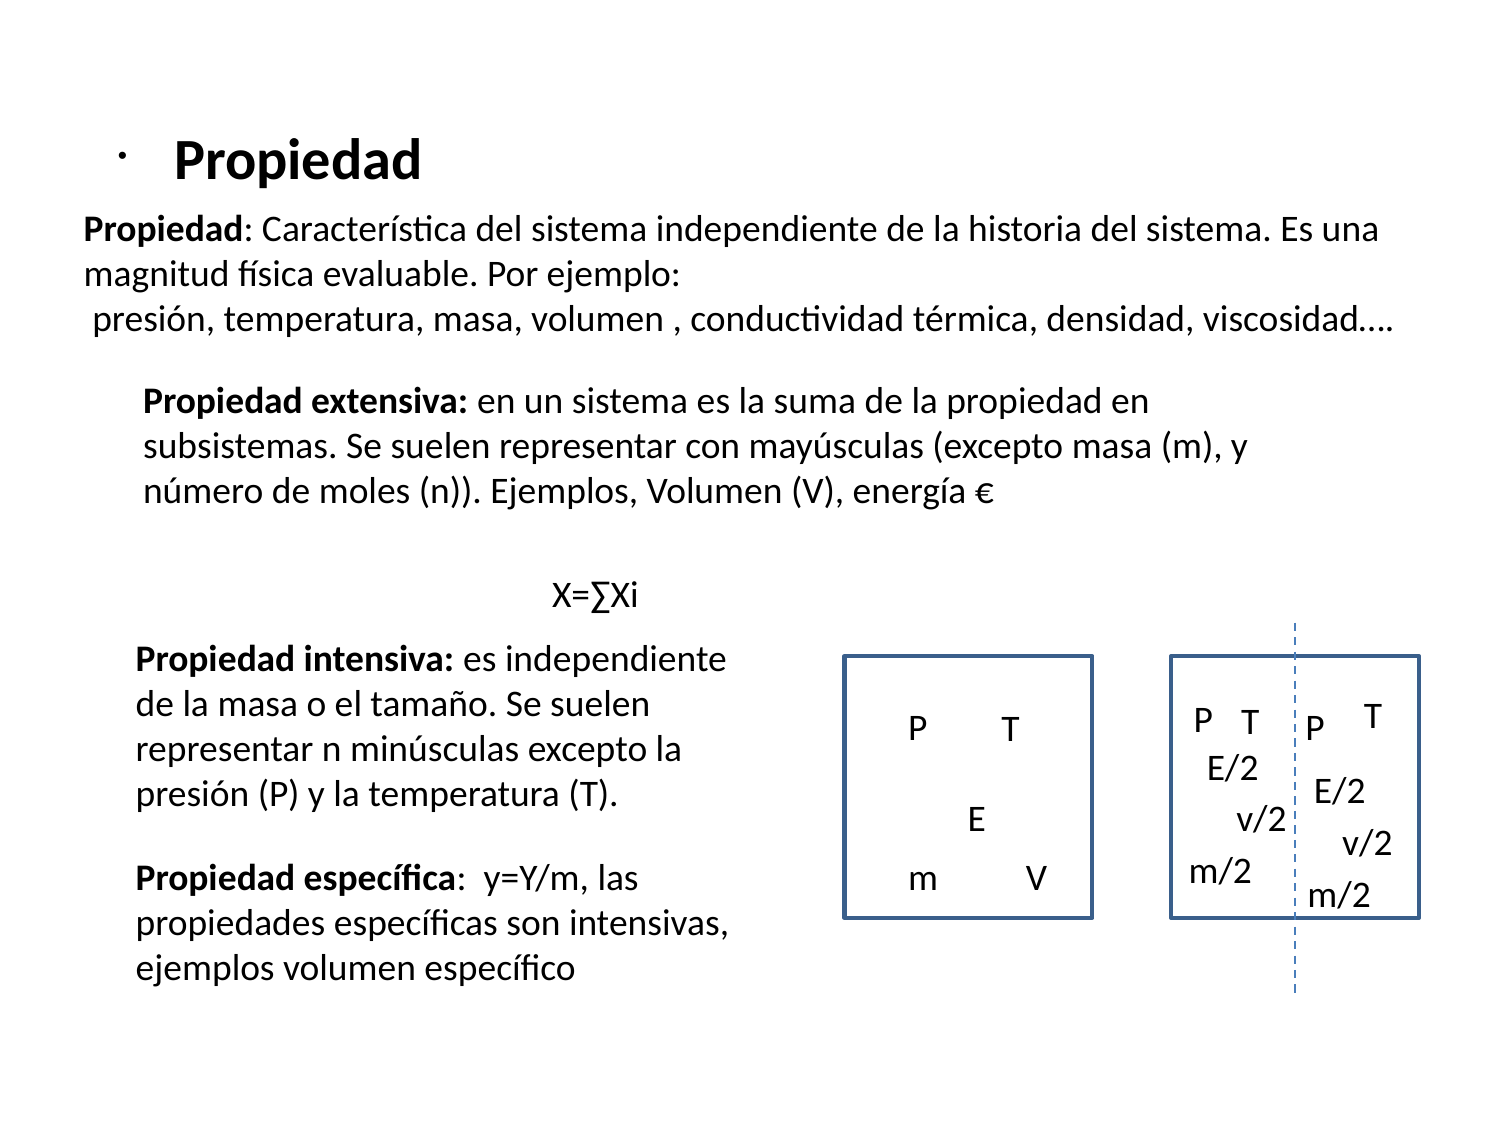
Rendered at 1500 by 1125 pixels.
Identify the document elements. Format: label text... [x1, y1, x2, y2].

text_box Propiedad [102, 113, 1453, 197]
text_box Propiedad extensiva: en un sistema es la suma de la propiedad en subsistemas. Se suelen representar con mayúsculas (excepto masa (m), y número de moles (n)). Ejemplos, Volumen (V), energía € [128, 368, 1360, 519]
text_box T [986, 696, 1035, 757]
text_box v/2 [1327, 810, 1428, 871]
text_box [1410, 871, 1419, 918]
text_box v/2 [1221, 787, 1302, 847]
text_box Propiedad específica: y=Y/m, las propiedades específicas son intensivas, ejemplos volumen específico [120, 845, 845, 996]
text_box [1171, 656, 1419, 918]
text_box T [1349, 684, 1410, 744]
text_box E/2 [1192, 735, 1274, 796]
text_box P [1290, 695, 1353, 756]
text_box m/2 [1173, 838, 1267, 899]
text_box P [1179, 688, 1228, 748]
text_box E [952, 787, 1001, 847]
text_box Propiedad intensiva: es independiente de la masa o el tamaño. Se suelen representar n minúsculas excepto la presión (P) y la temperatura (T). [120, 626, 745, 822]
text_box T [1226, 689, 1275, 750]
text_box m [893, 845, 954, 906]
text_box X=∑Xi [537, 562, 691, 622]
text_box m/2 [1292, 862, 1410, 923]
text_box P [893, 695, 943, 755]
text_box Propiedad: Característica del sistema independiente de la historia del sistema. Es una magnitud física evaluable. Por ejemplo: presión, temperatura, masa, volumen , conductividad térmica, densidad, viscosidad…. [69, 196, 1419, 347]
text_box E/2 [1299, 758, 1402, 819]
text_box V [1011, 845, 1062, 906]
